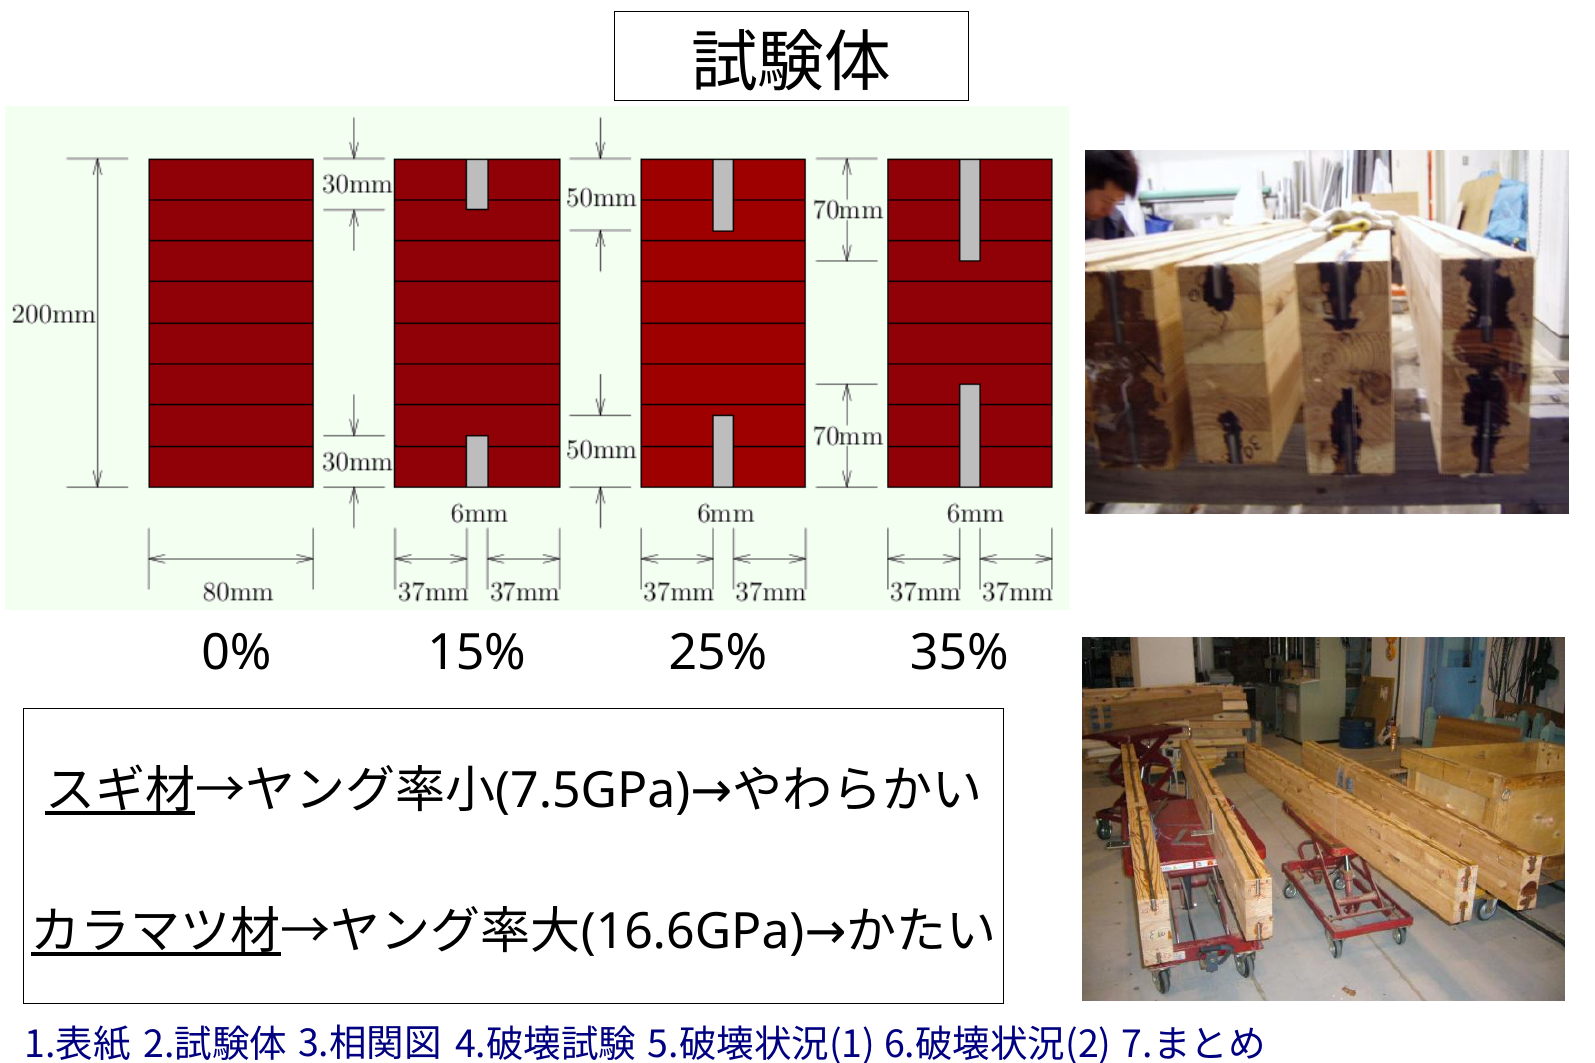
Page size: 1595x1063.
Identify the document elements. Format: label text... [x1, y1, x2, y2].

text_box 試験体 [614, 11, 969, 101]
text_box 1.表紙 [9, 1006, 128, 1063]
text_box 6.破壊状況(2) [869, 1006, 1107, 1063]
text_box スギ材→ヤング率小(7.5GPa)→やわらかい カラマツ材→ヤング率大(16.6GPa)→かたい [23, 708, 1004, 1004]
text_box 2.試験体 [128, 1006, 283, 1063]
text_box 0% 15% 25% 35% [147, 608, 1063, 677]
text_box 5.破壊状況(1) [633, 1006, 869, 1063]
text_box 7.まとめ [1107, 1006, 1282, 1063]
picture [1082, 637, 1565, 1001]
picture [1085, 150, 1569, 514]
text_box 3.相関図 [283, 1005, 478, 1063]
picture [5, 106, 1069, 610]
text_box 4.破壊試験 [440, 1006, 633, 1063]
